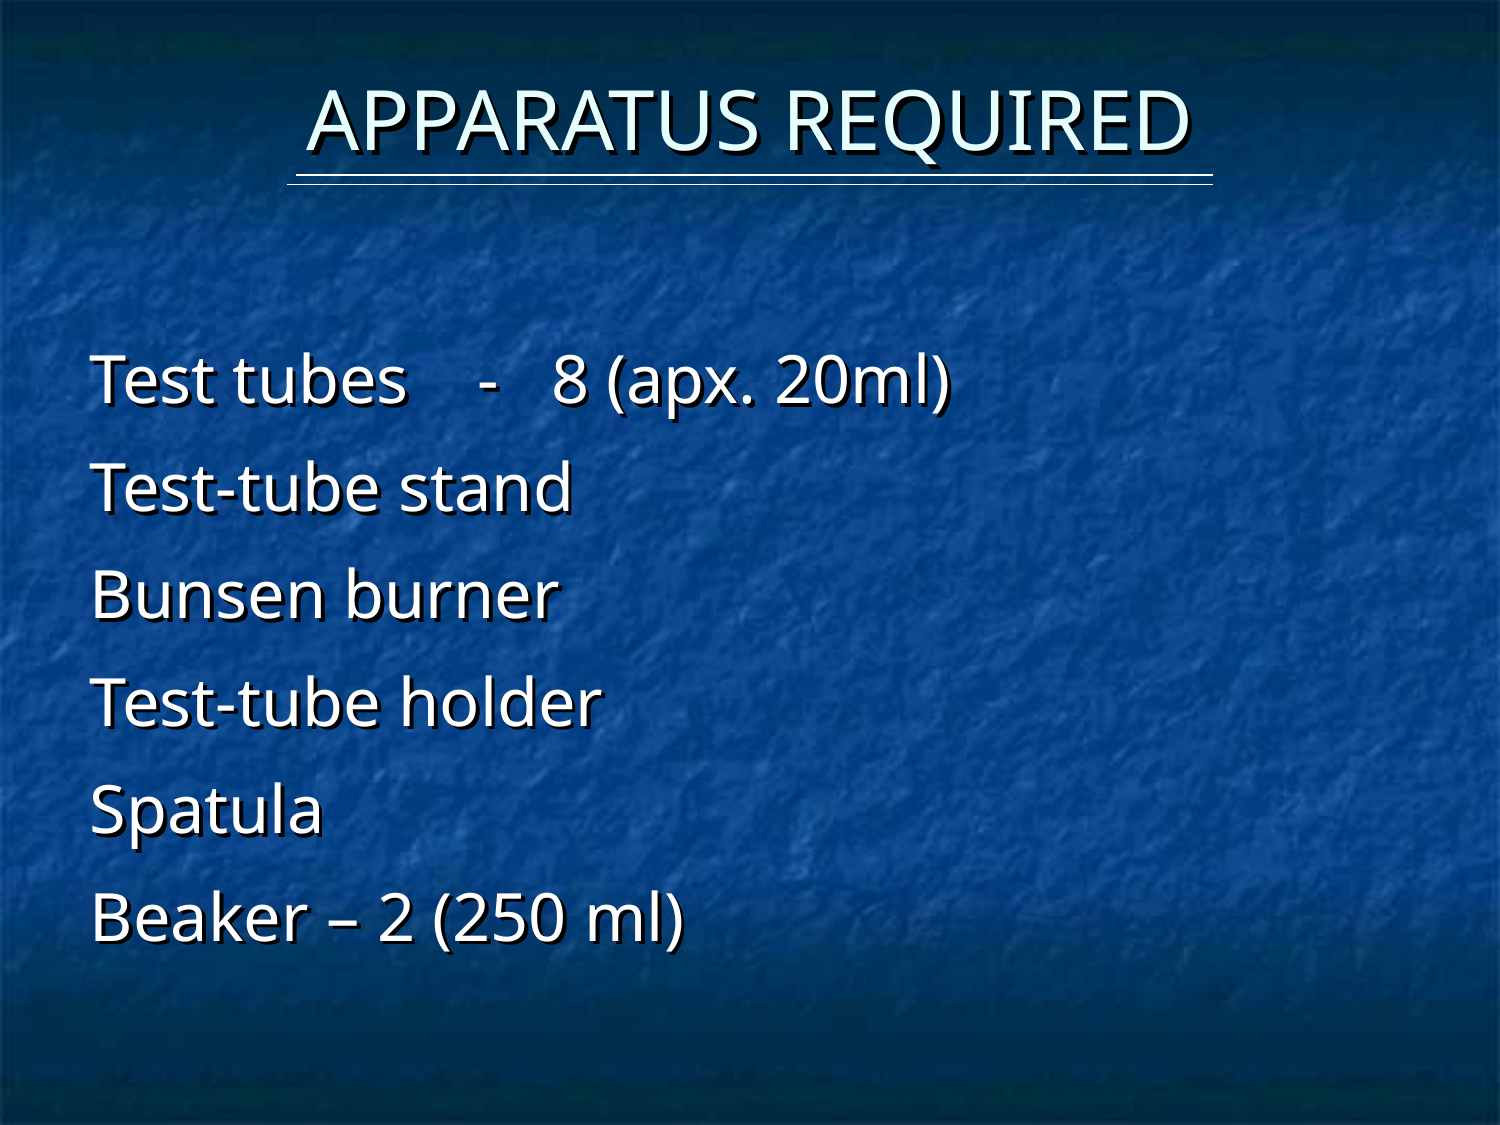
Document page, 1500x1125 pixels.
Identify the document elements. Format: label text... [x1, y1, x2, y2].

picture [0, 0, 1500, 1125]
list Test tubes - 8 (apx. 20ml) Test-tube stand Bunsen burner Test-tube holder Spatula Beaker – 2 (250 ml) [75, 324, 1426, 1097]
title APPARATUS REQUIRED [75, 62, 1426, 288]
